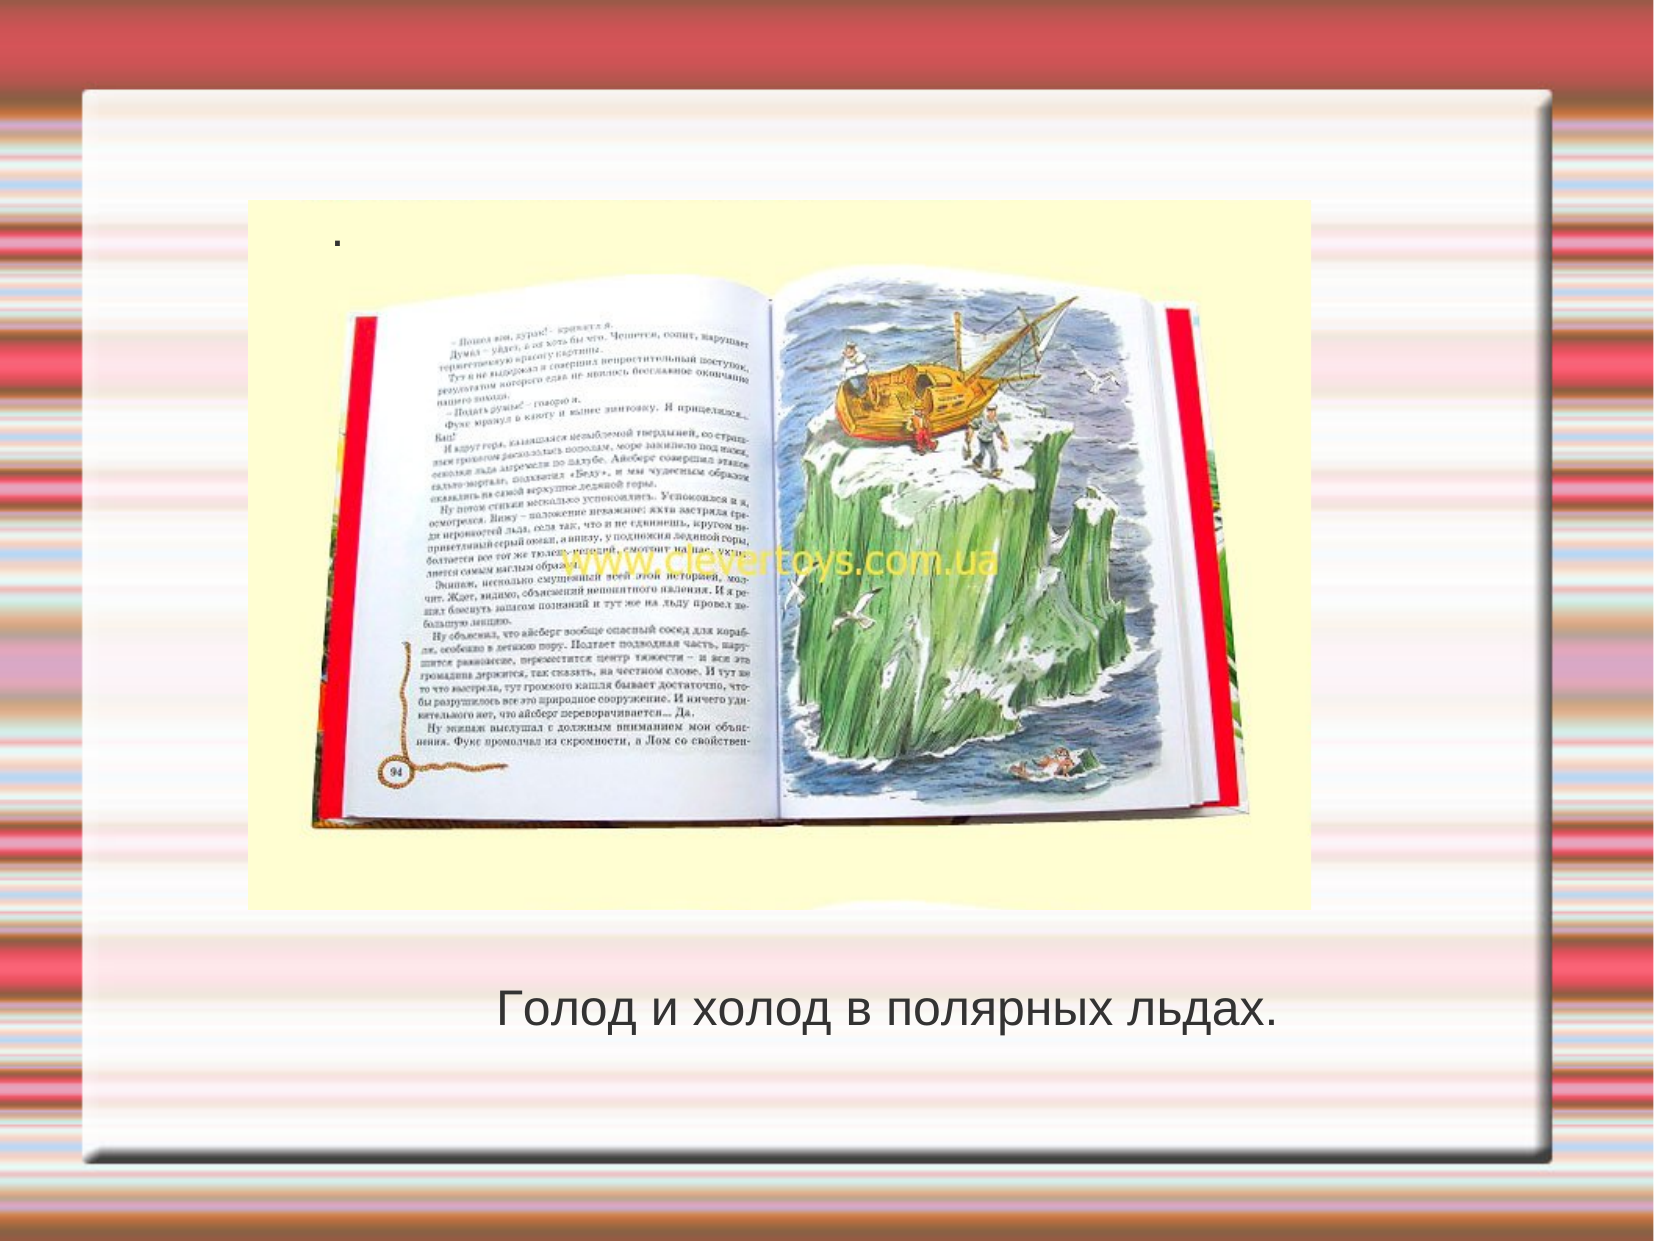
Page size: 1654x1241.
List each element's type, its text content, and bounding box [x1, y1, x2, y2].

list Голод и холод в полярных льдах. [413, 980, 1347, 1104]
picture [0, 0, 1654, 1241]
list . [248, 200, 1312, 910]
